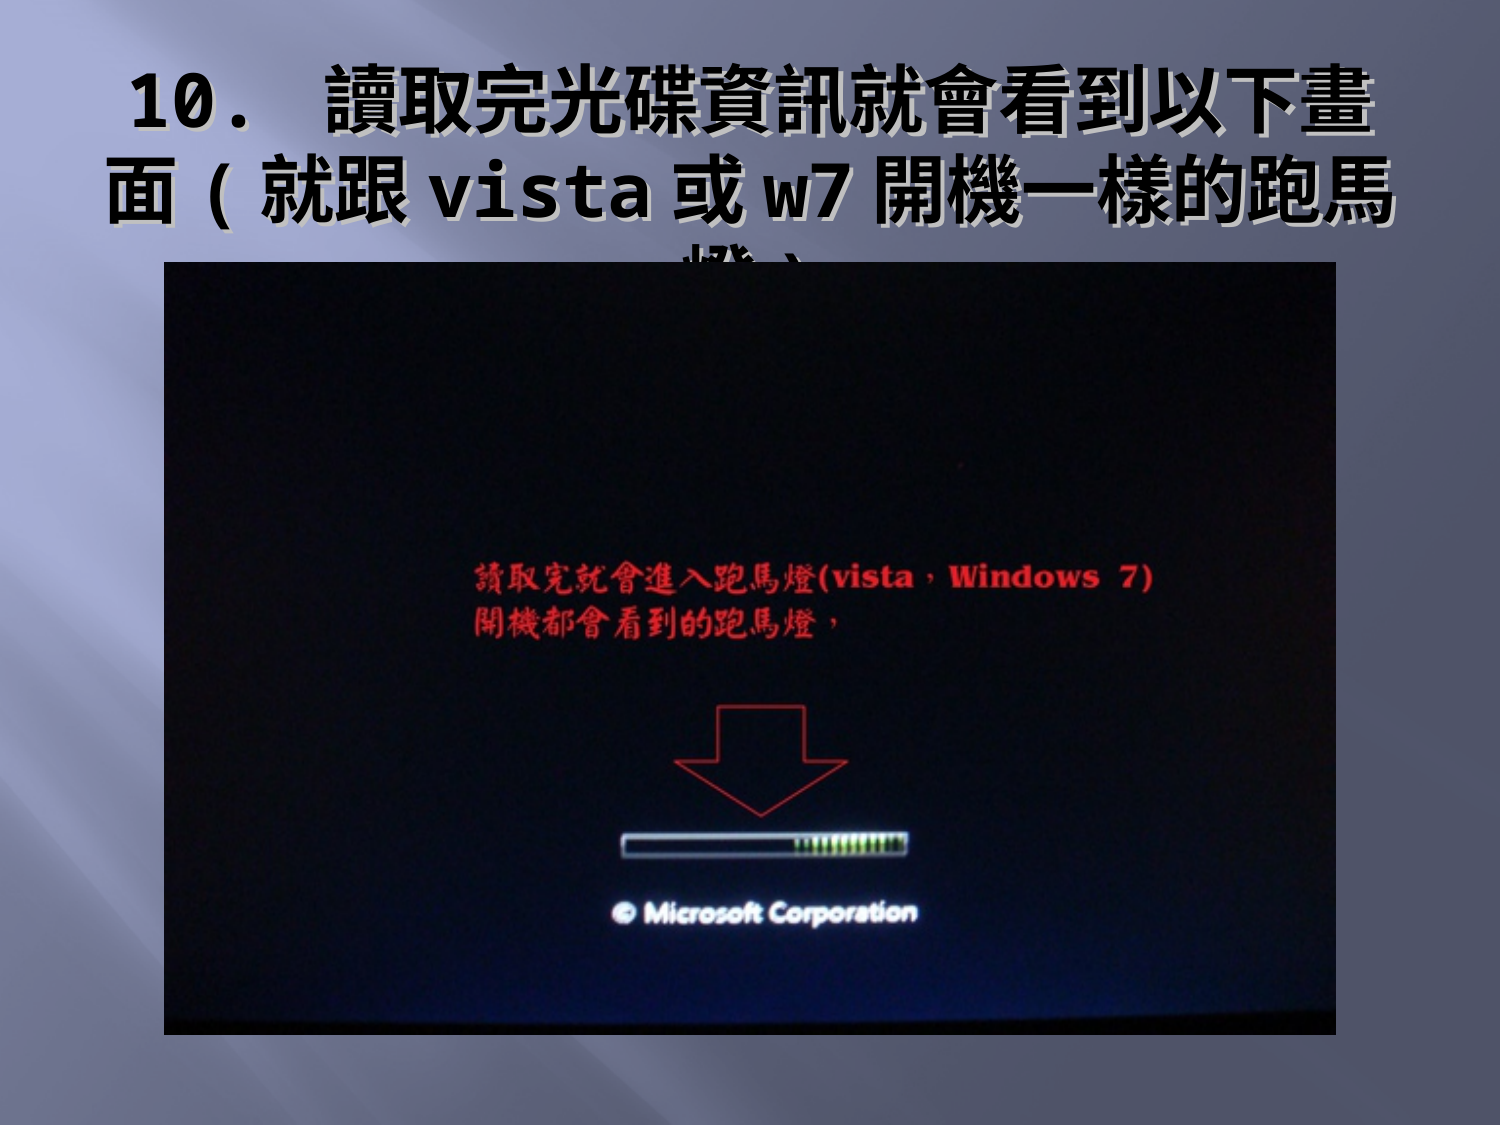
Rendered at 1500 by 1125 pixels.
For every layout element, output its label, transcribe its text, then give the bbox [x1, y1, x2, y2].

title 10. 讀取完光碟資訊就會看到以下畫面(就跟vista或w7開機一樣的跑馬燈) [75, 45, 1426, 209]
picture [164, 262, 1336, 1035]
